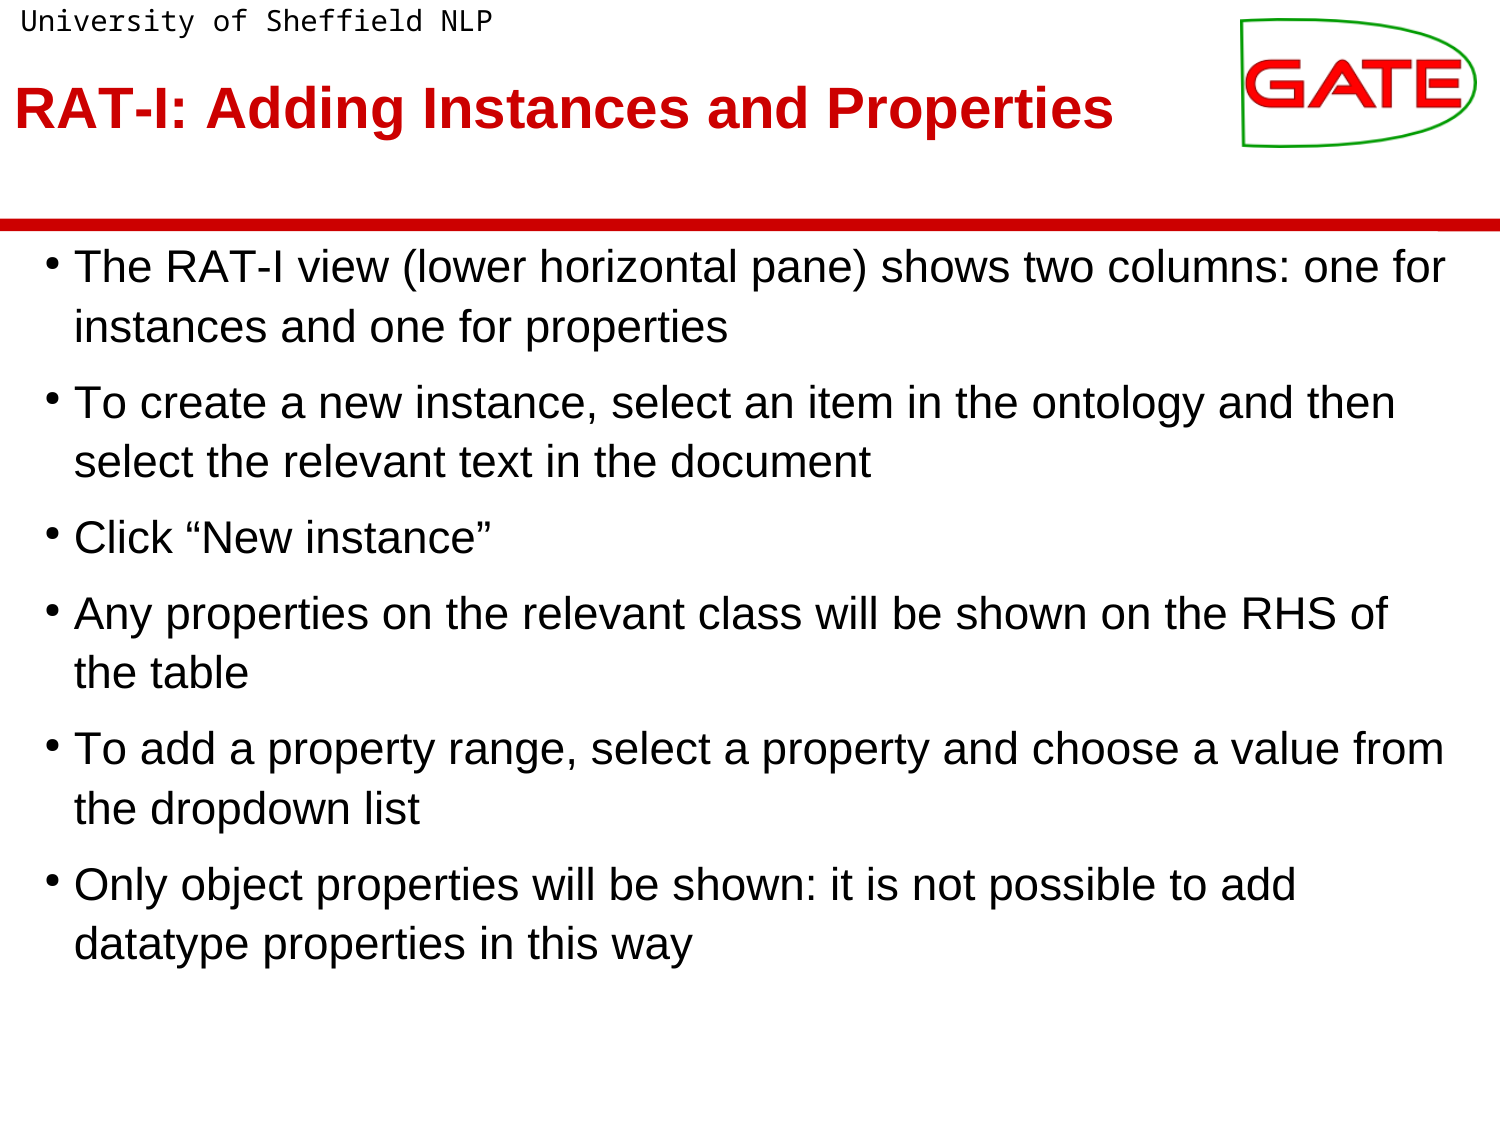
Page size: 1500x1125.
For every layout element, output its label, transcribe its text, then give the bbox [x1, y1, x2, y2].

picture [1240, 18, 1477, 148]
list The RAT-I view (lower horizontal pane) shows two columns: one for instances and one for properties To create a new instance, select an item in the ontology and then select the relevant text in the document Click “New instance” Any properties on the relevant class will be shown on the RHS of the table To add a property range, select a property and choose a value from the dropdown list Only object properties will be shown: it is not possible to add datatype properties in this way [29, 224, 1477, 1093]
title RAT-I: Adding Instances and Properties [0, 11, 1239, 205]
